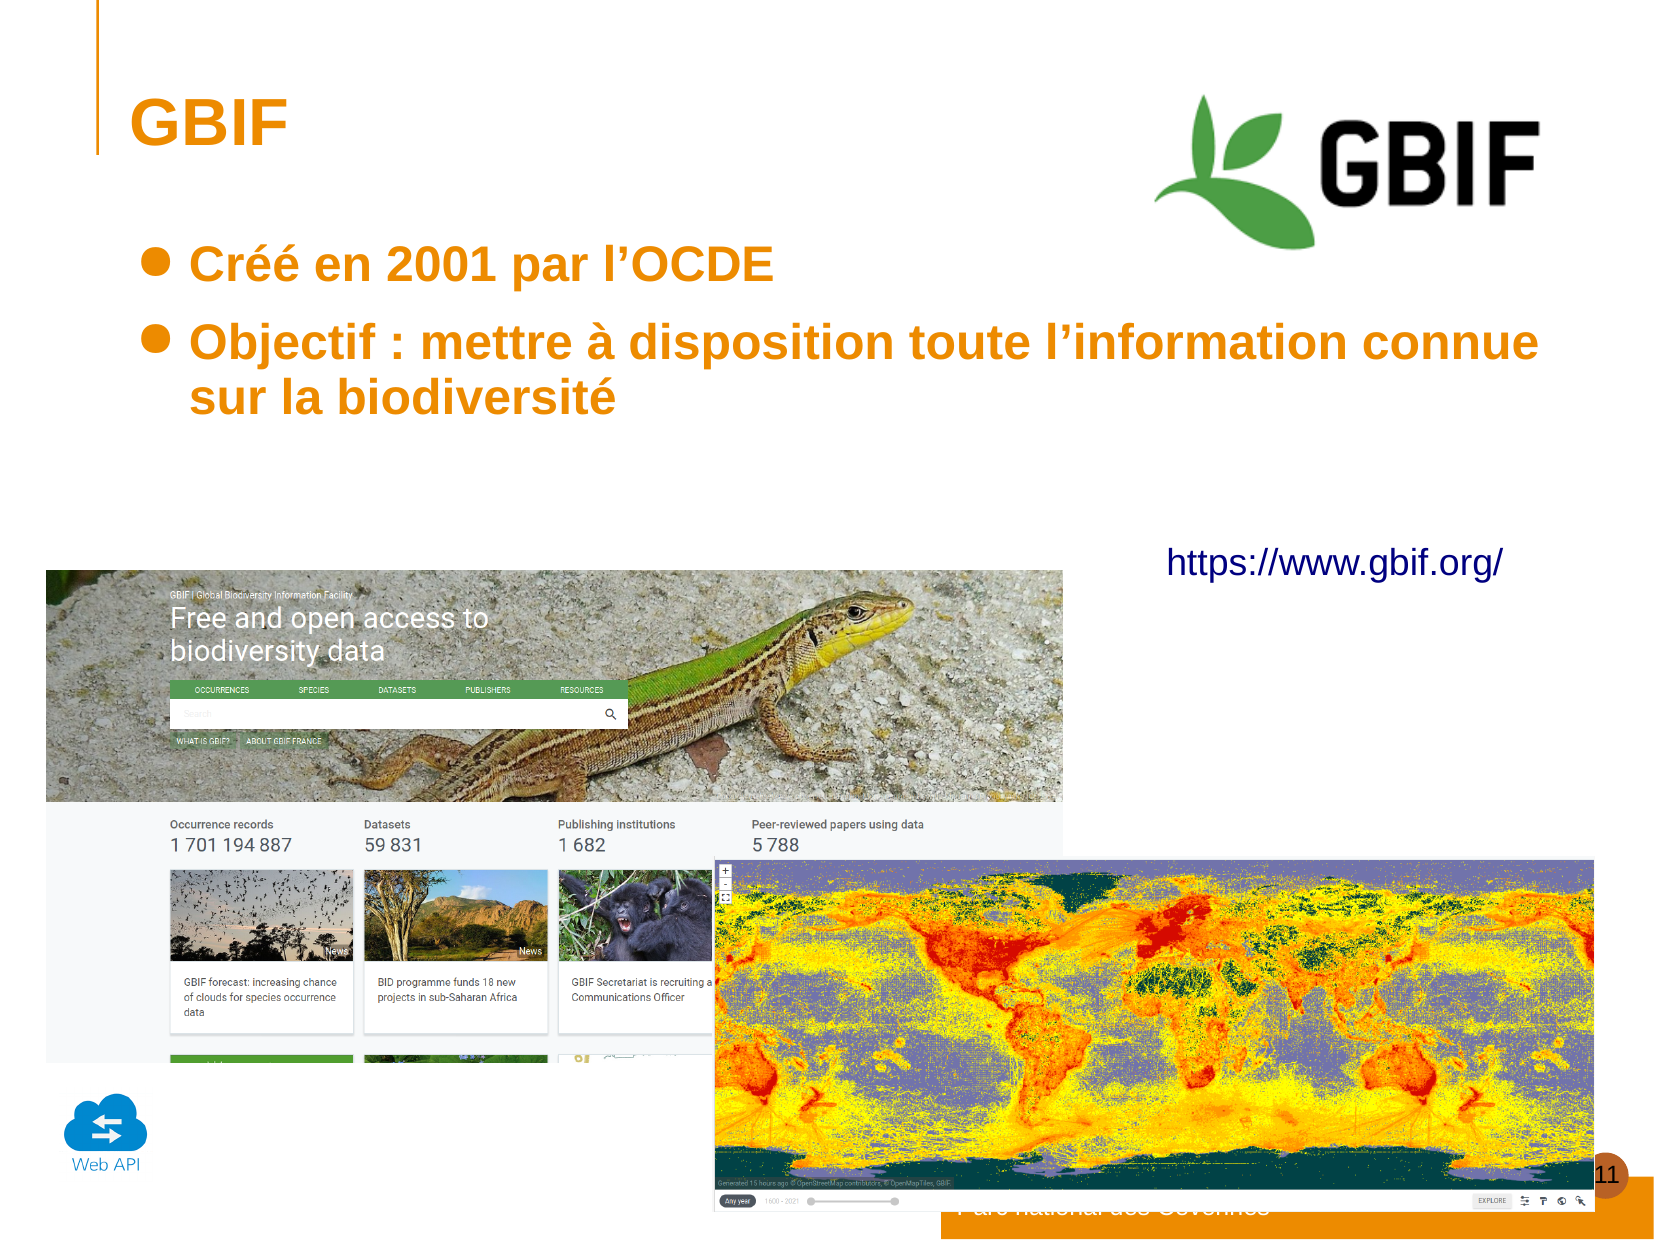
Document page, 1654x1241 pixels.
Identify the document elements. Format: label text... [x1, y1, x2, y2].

text_box https://www.gbif.org/ [1151, 533, 1519, 591]
title GBIF [129, 11, 1619, 160]
picture [1097, 48, 1595, 296]
picture [59, 1087, 153, 1182]
picture [46, 570, 1595, 1212]
list Créé en 2001 par l’OCDE Objectif : mettre à disposition toute l’information connue sur la biodiversité [118, 236, 1625, 956]
